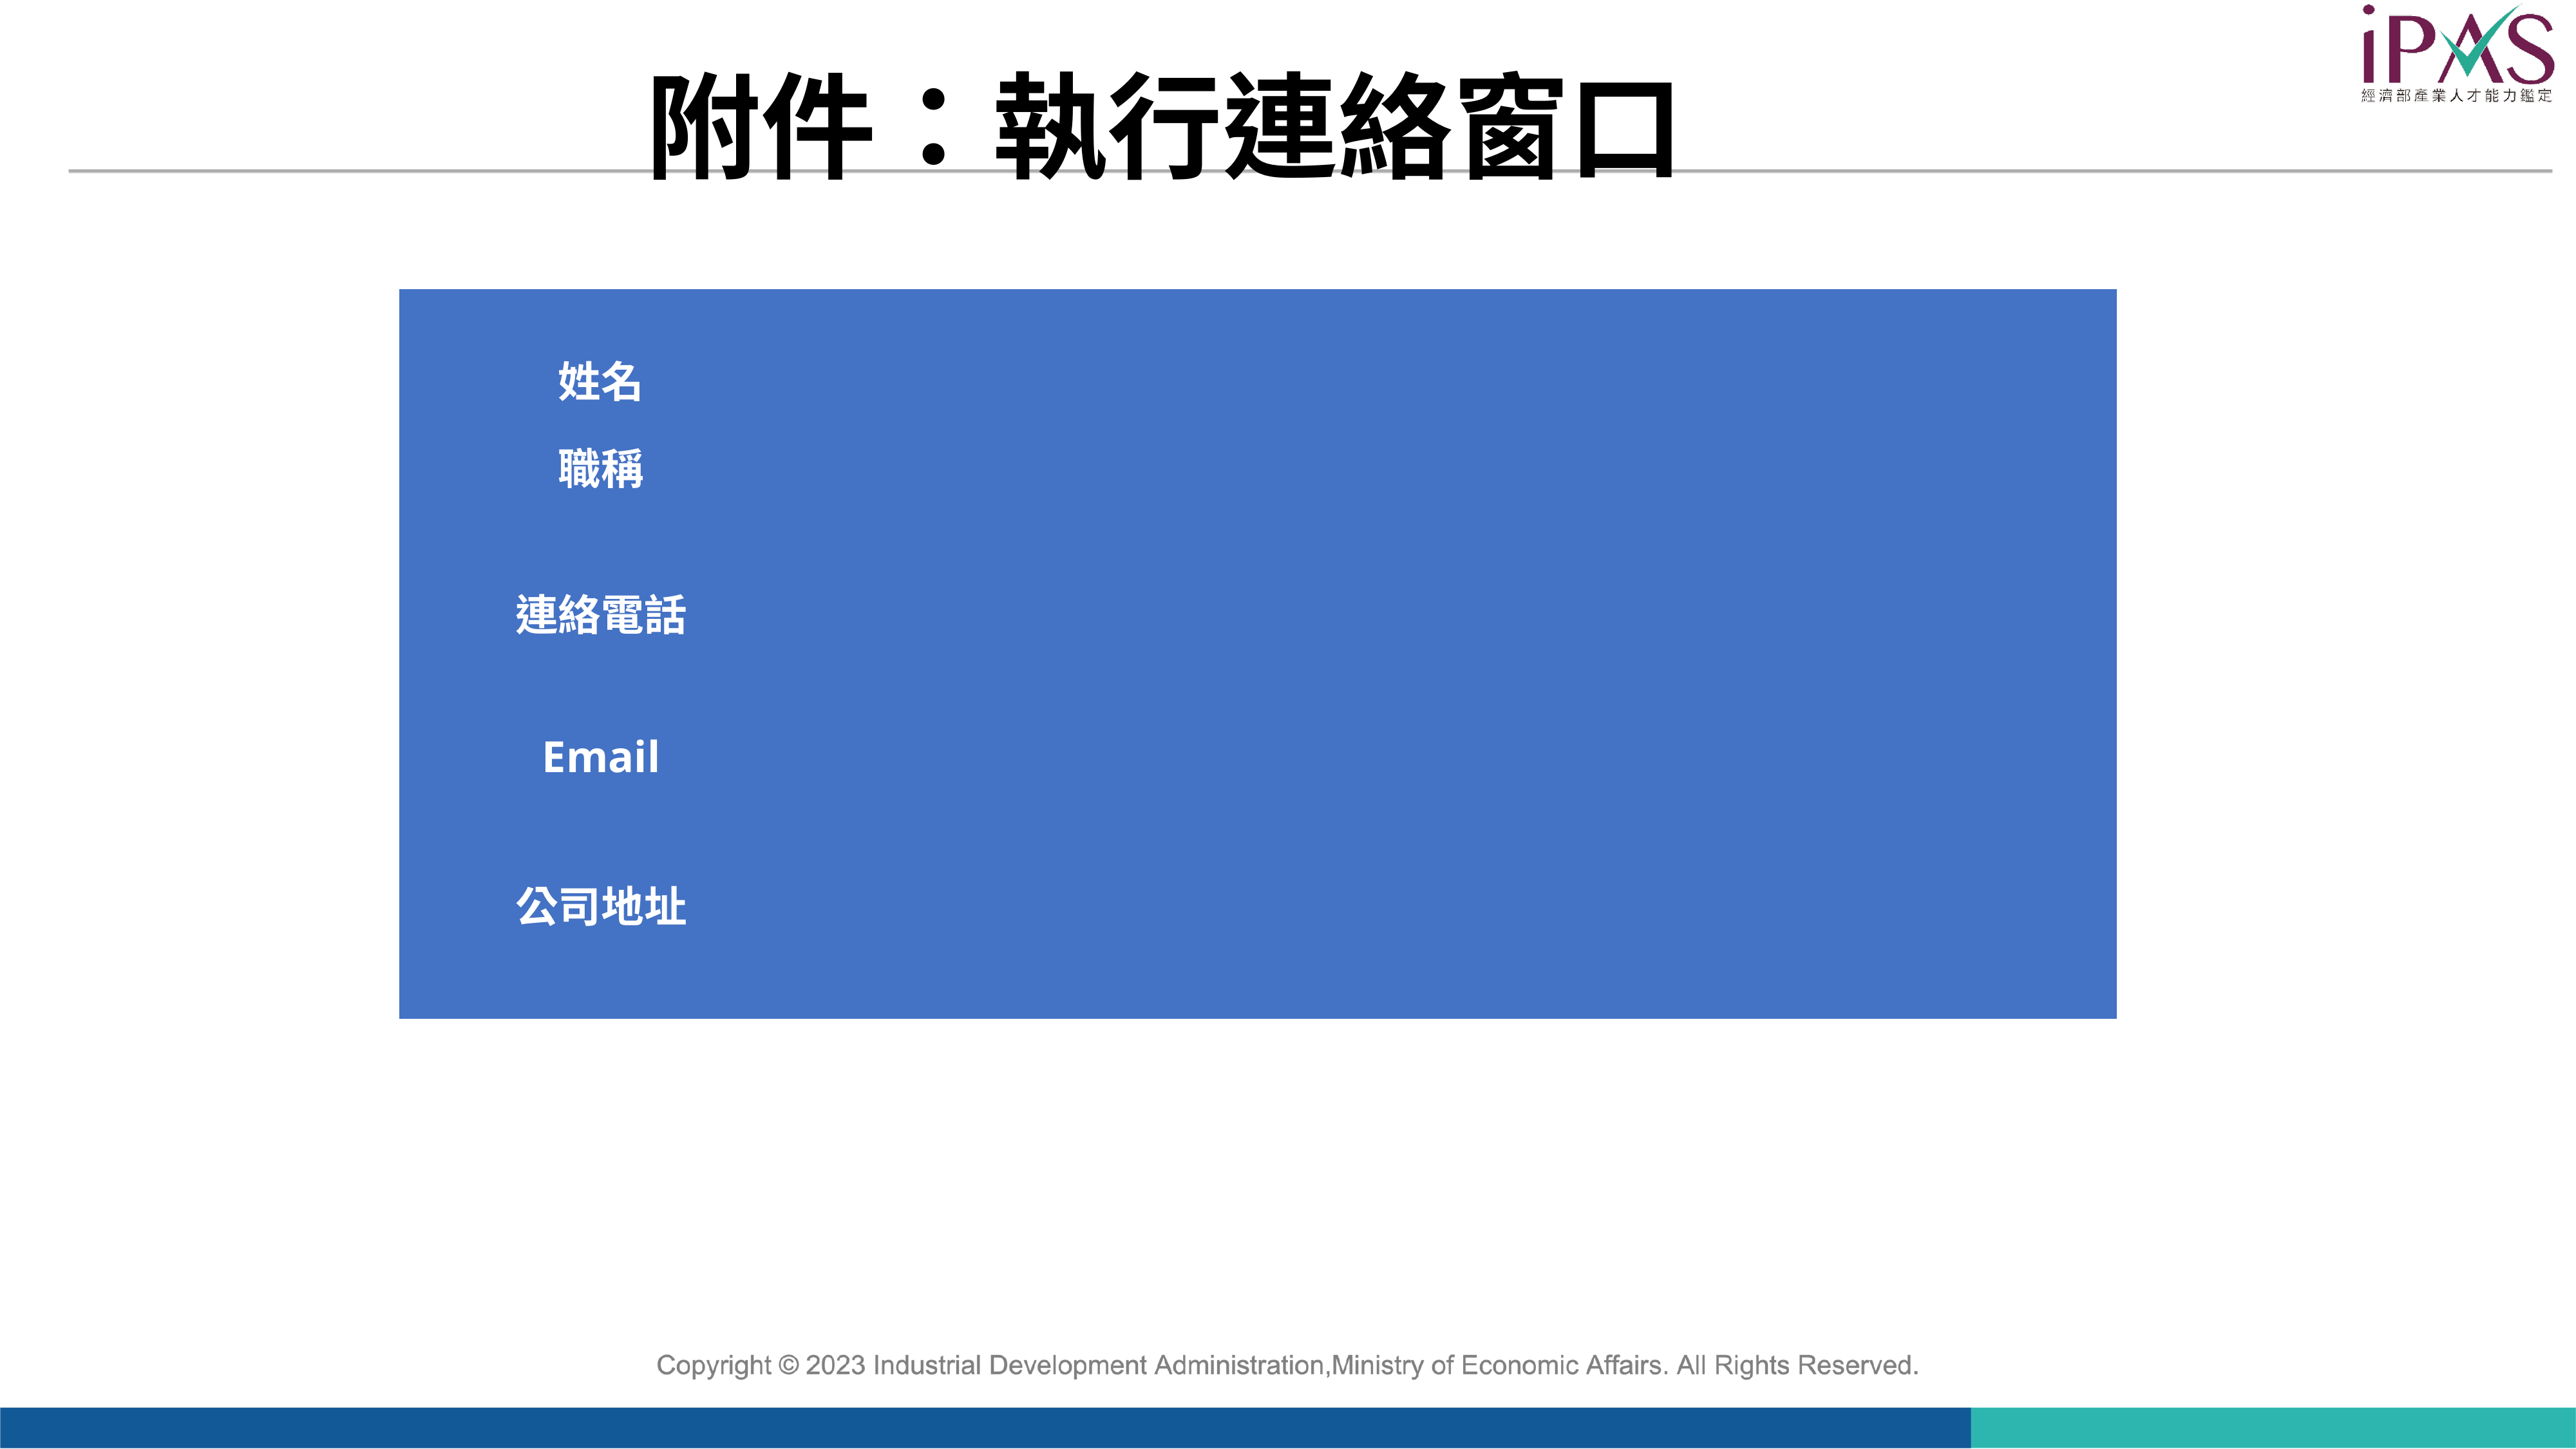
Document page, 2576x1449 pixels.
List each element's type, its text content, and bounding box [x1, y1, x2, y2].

table_cell [803, 726, 2117, 873]
table_cell [803, 873, 2117, 1019]
text_box 附件：執行連絡窗口 [118, 49, 2212, 153]
table_header 姓名 [399, 289, 803, 435]
table_cell 職稱 [399, 435, 803, 581]
table_cell 連絡電話 [399, 581, 803, 726]
table_cell Email [399, 726, 803, 873]
table_cell [803, 581, 2117, 726]
table_header [803, 289, 2117, 435]
table_cell 公司地址 [399, 873, 803, 1019]
table_cell [803, 435, 2117, 581]
